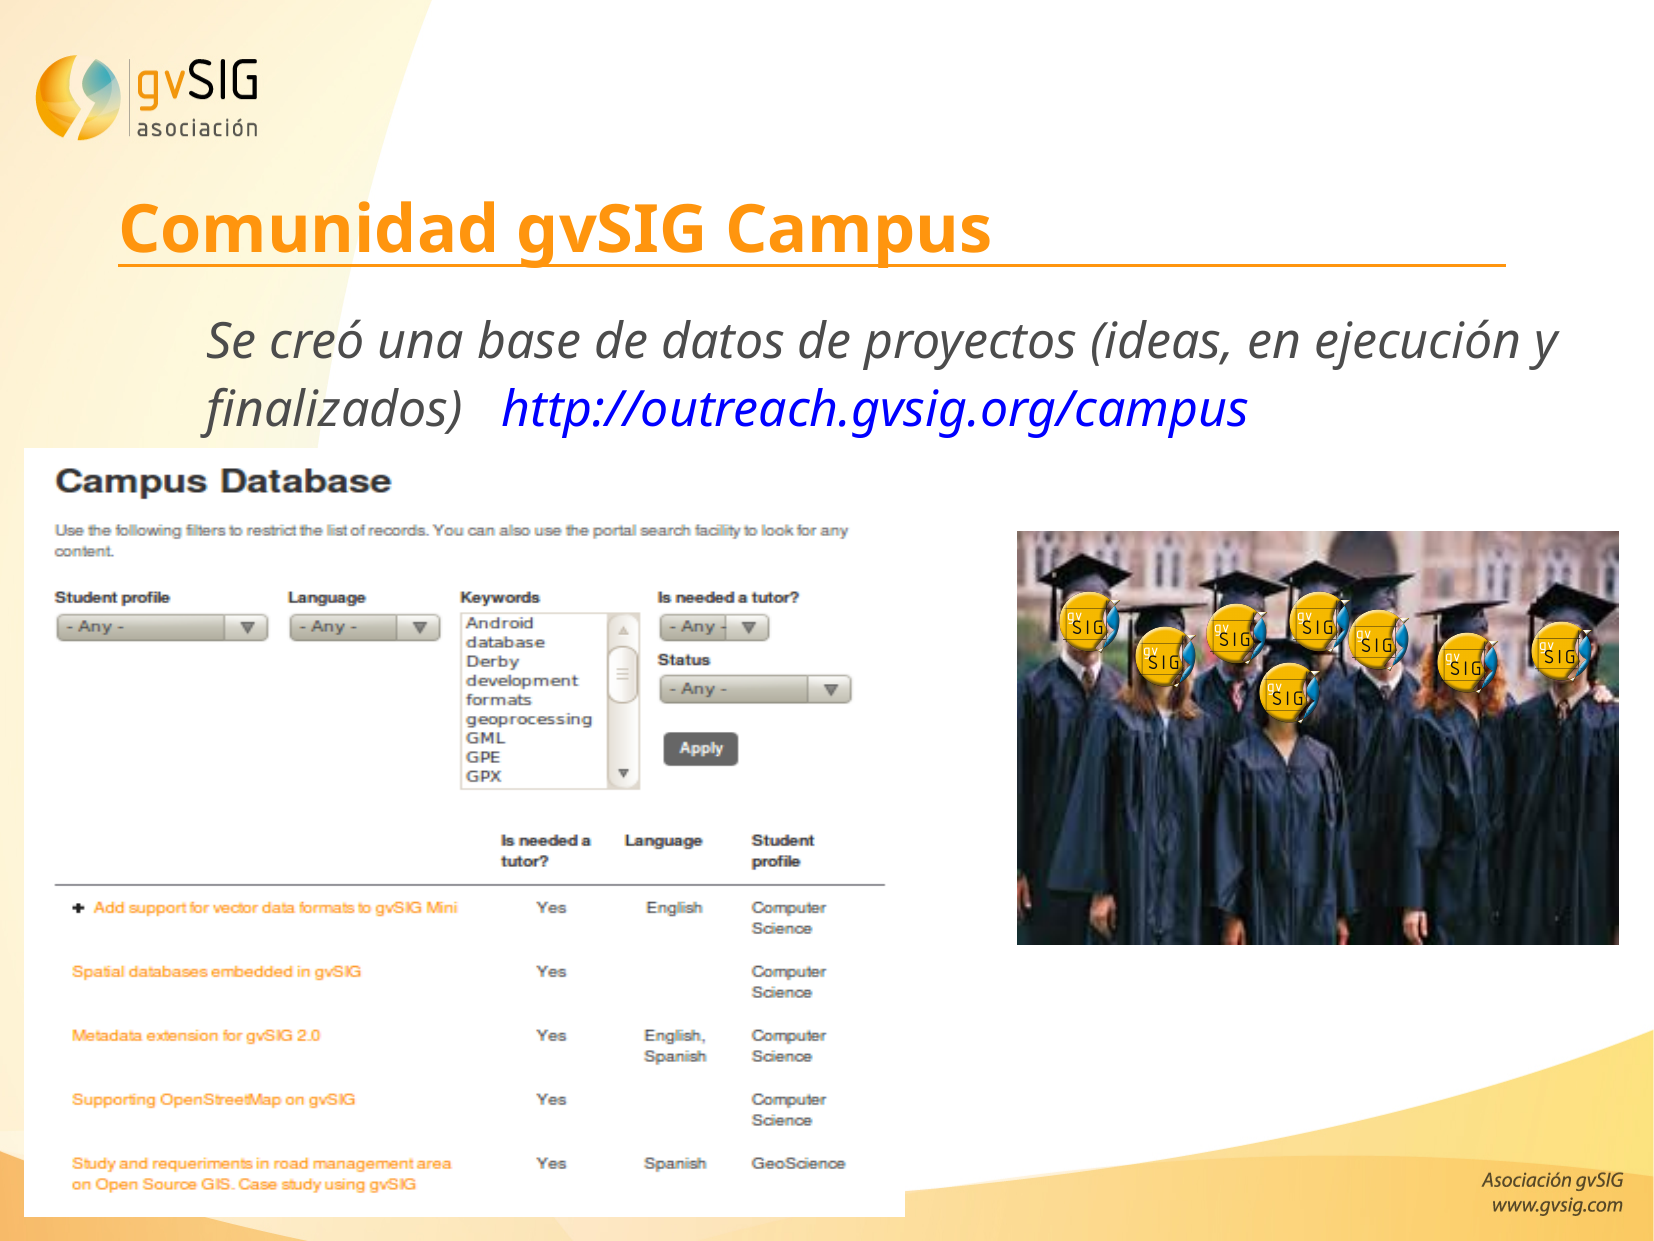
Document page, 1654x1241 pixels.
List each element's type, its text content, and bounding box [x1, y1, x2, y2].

title Comunidad gvSIG Campus [118, 177, 1607, 276]
text_box Se creó una base de datos de proyectos (ideas, en ejecución y finalizados) http://outreach.gvsig.org/campus [206, 314, 1654, 432]
picture [0, 0, 1654, 1241]
